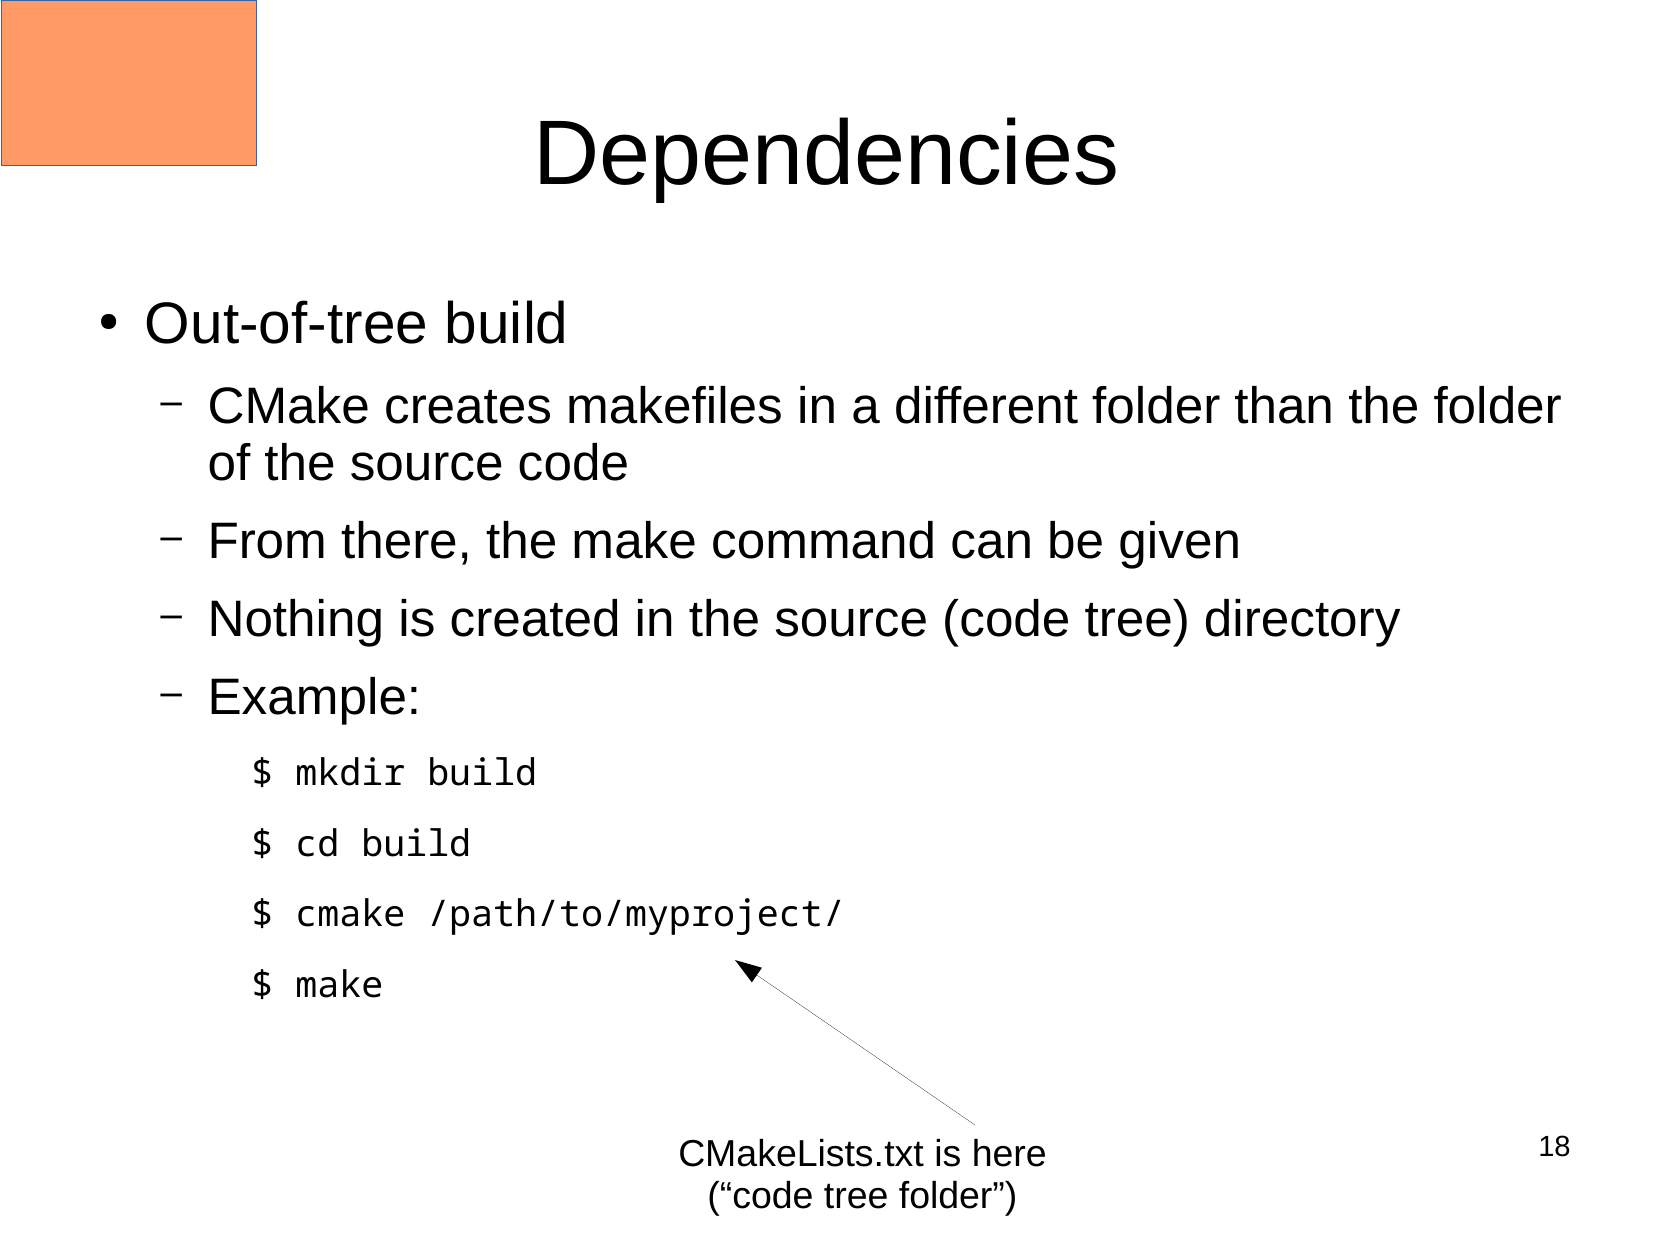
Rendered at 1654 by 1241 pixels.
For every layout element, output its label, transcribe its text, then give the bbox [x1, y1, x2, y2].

title Dependencies [82, 49, 1571, 257]
text_box [1, 0, 257, 166]
text_box CMakeLists.txt is here (“code tree folder”) [615, 1125, 1111, 1224]
list Out-of-tree build CMake creates makefiles in a different folder than the folder of the source code From there, the make command can be given Nothing is created in the source (code tree) directory Example: $ mkdir build $ cd build $ cmake /path/to/myproject/ $ make [82, 290, 1571, 1010]
